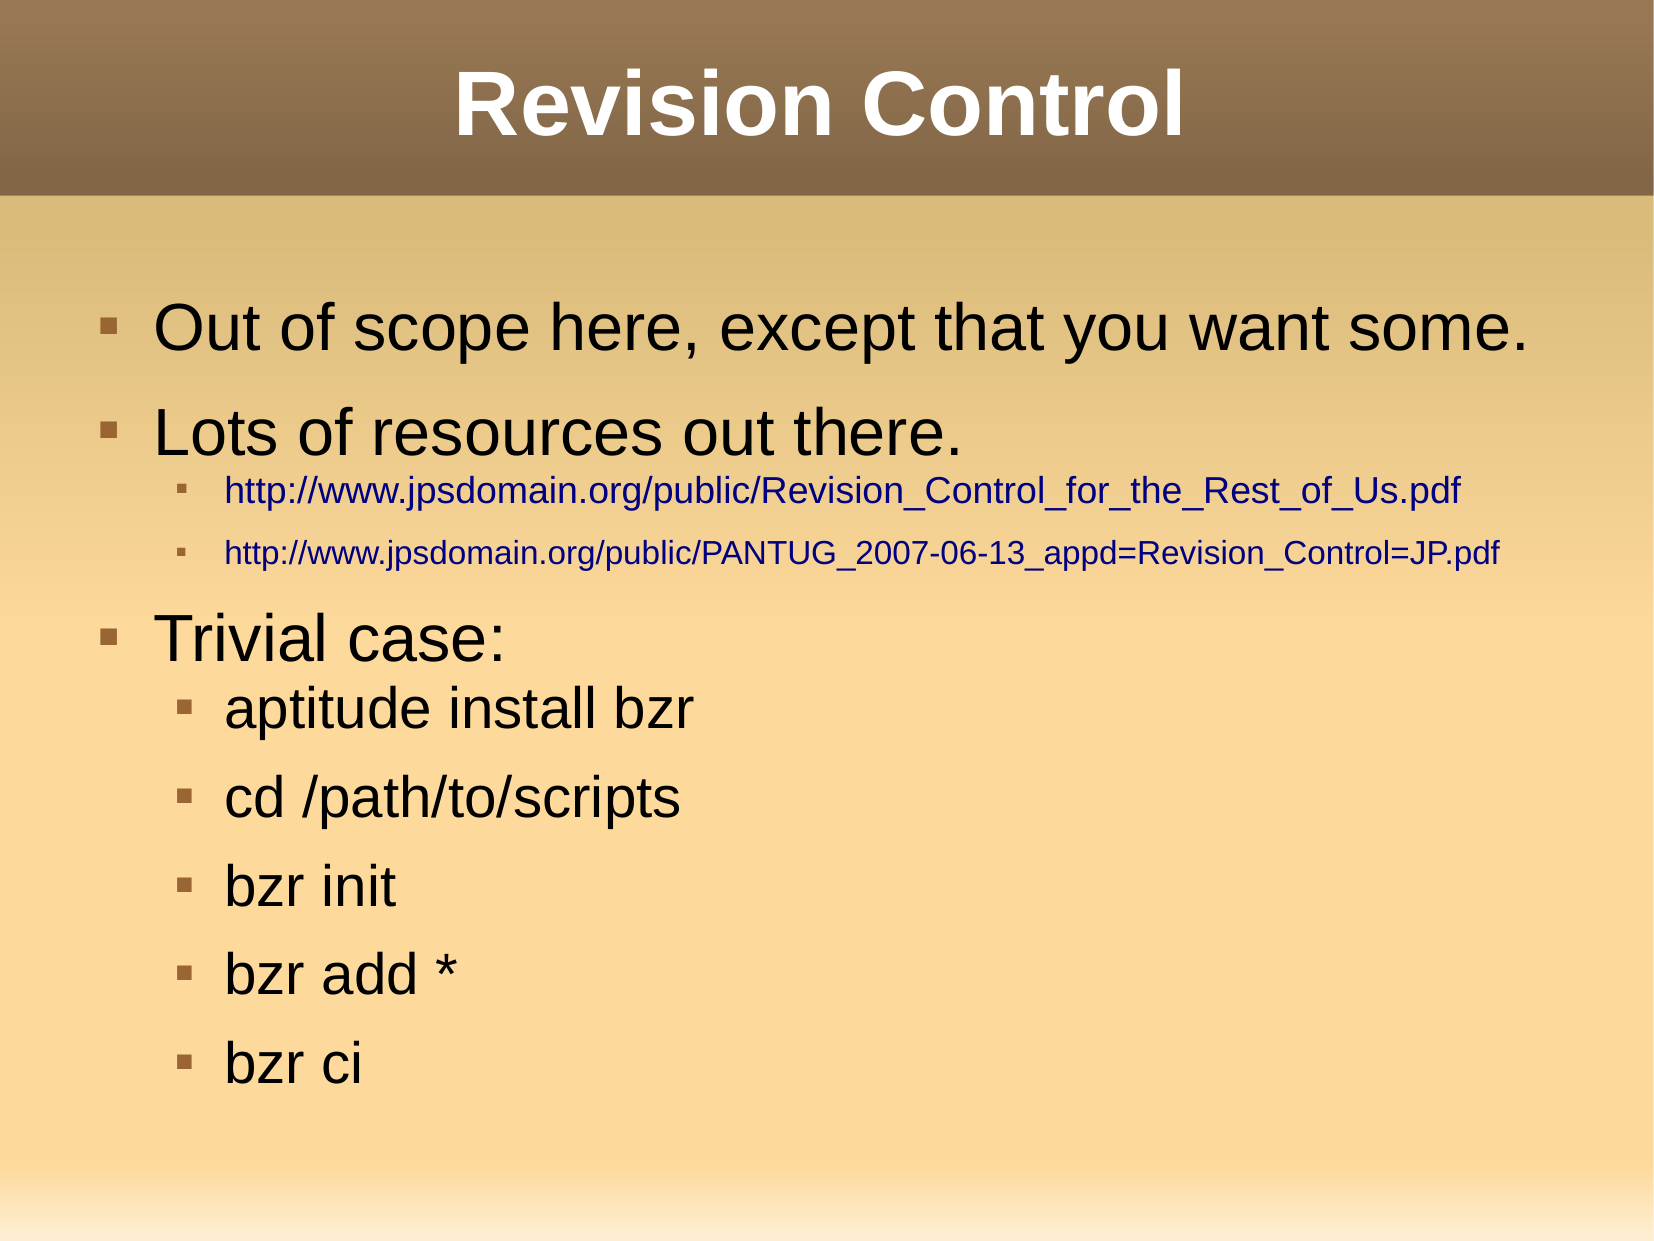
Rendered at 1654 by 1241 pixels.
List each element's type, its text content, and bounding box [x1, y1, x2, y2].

picture [0, 0, 1654, 1241]
title Revision Control [76, 0, 1565, 208]
list Out of scope here, except that you want some. Lots of resources out there. http://www.jpsdomain.org/public/Revision_Control_for_the_Rest_of_Us.pdf http://www.jpsdomain.org/public/PANTUG_2007-06-13_appd=Revision_Control=JP.pdf Trivial case: aptitude install bzr cd /path/to/scripts bzr init bzr add * bzr ci [82, 290, 1571, 1177]
